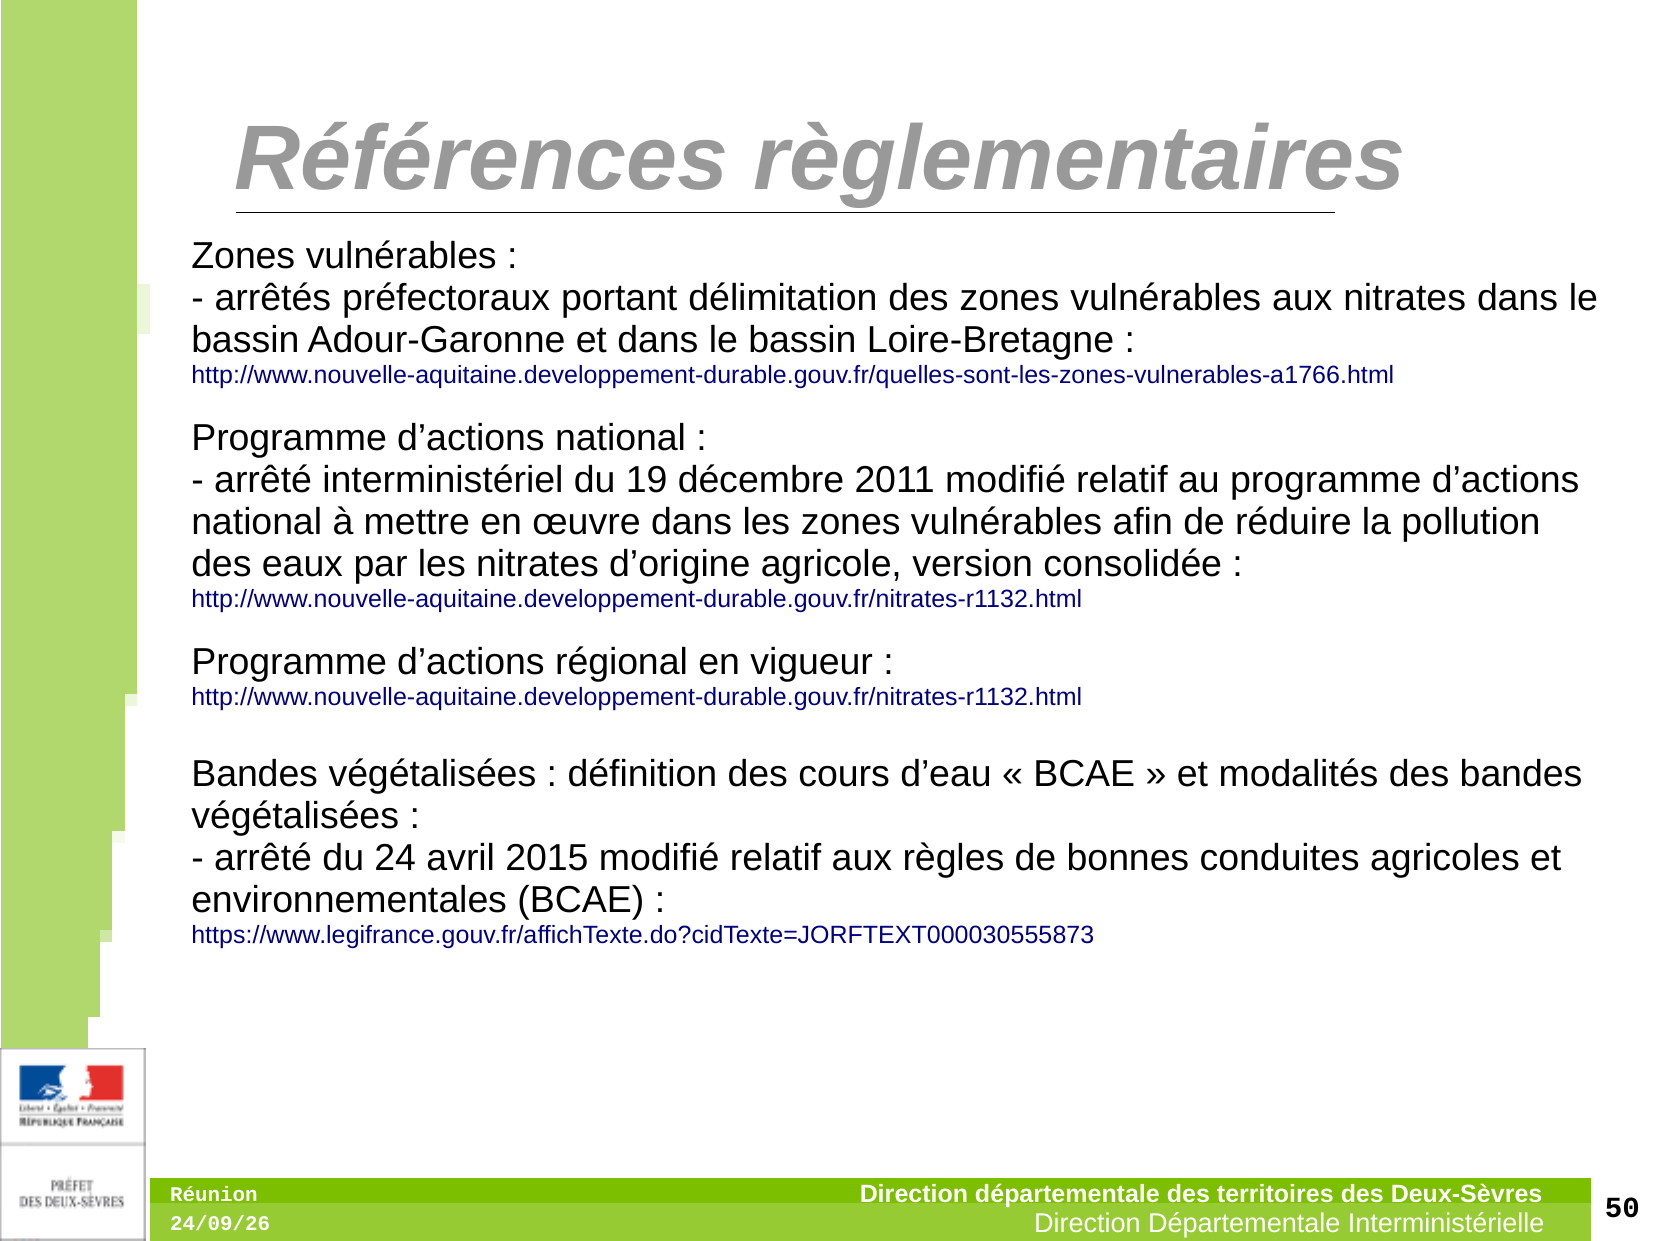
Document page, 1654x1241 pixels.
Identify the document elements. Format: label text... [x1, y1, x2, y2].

text_box Références règlementaires [234, 55, 1511, 227]
picture [0, 0, 1654, 1241]
text_box Zones vulnérables : - arrêtés préfectoraux portant délimitation des zones vulnérables aux nitrates dans le bassin Adour-Garonne et dans le bassin Loire-Bretagne : http://www.nouvelle-aquitaine.developpement-durable.gouv.fr/quelles-sont-les-zones-vulnerables-a1766.html Programme d’actions national : - arrêté interministériel du 19 décembre 2011 modifié relatif au programme d’actions national à mettre en œuvre dans les zones vulnérables afin de réduire la pollution des eaux par les nitrates d’origine agricole, version consolidée : http://www.nouvelle-aquitaine.developpement-durable.gouv.fr/nitrates-r1132.html Programme d’actions régional en vigueur : http://www.nouvelle-aquitaine.developpement-durable.gouv.fr/nitrates-r1132.html Bandes végétalisées : définition des cours d’eau « BCAE » et modalités des bandes végétalisées : - arrêté du 24 avril 2015 modifié relatif aux règles de bonnes conduites agricoles et environnementales (BCAE) : https://www.legifrance.gouv.fr/affichTexte.do?cidTexte=JORFTEXT000030555873 [176, 227, 1614, 1041]
